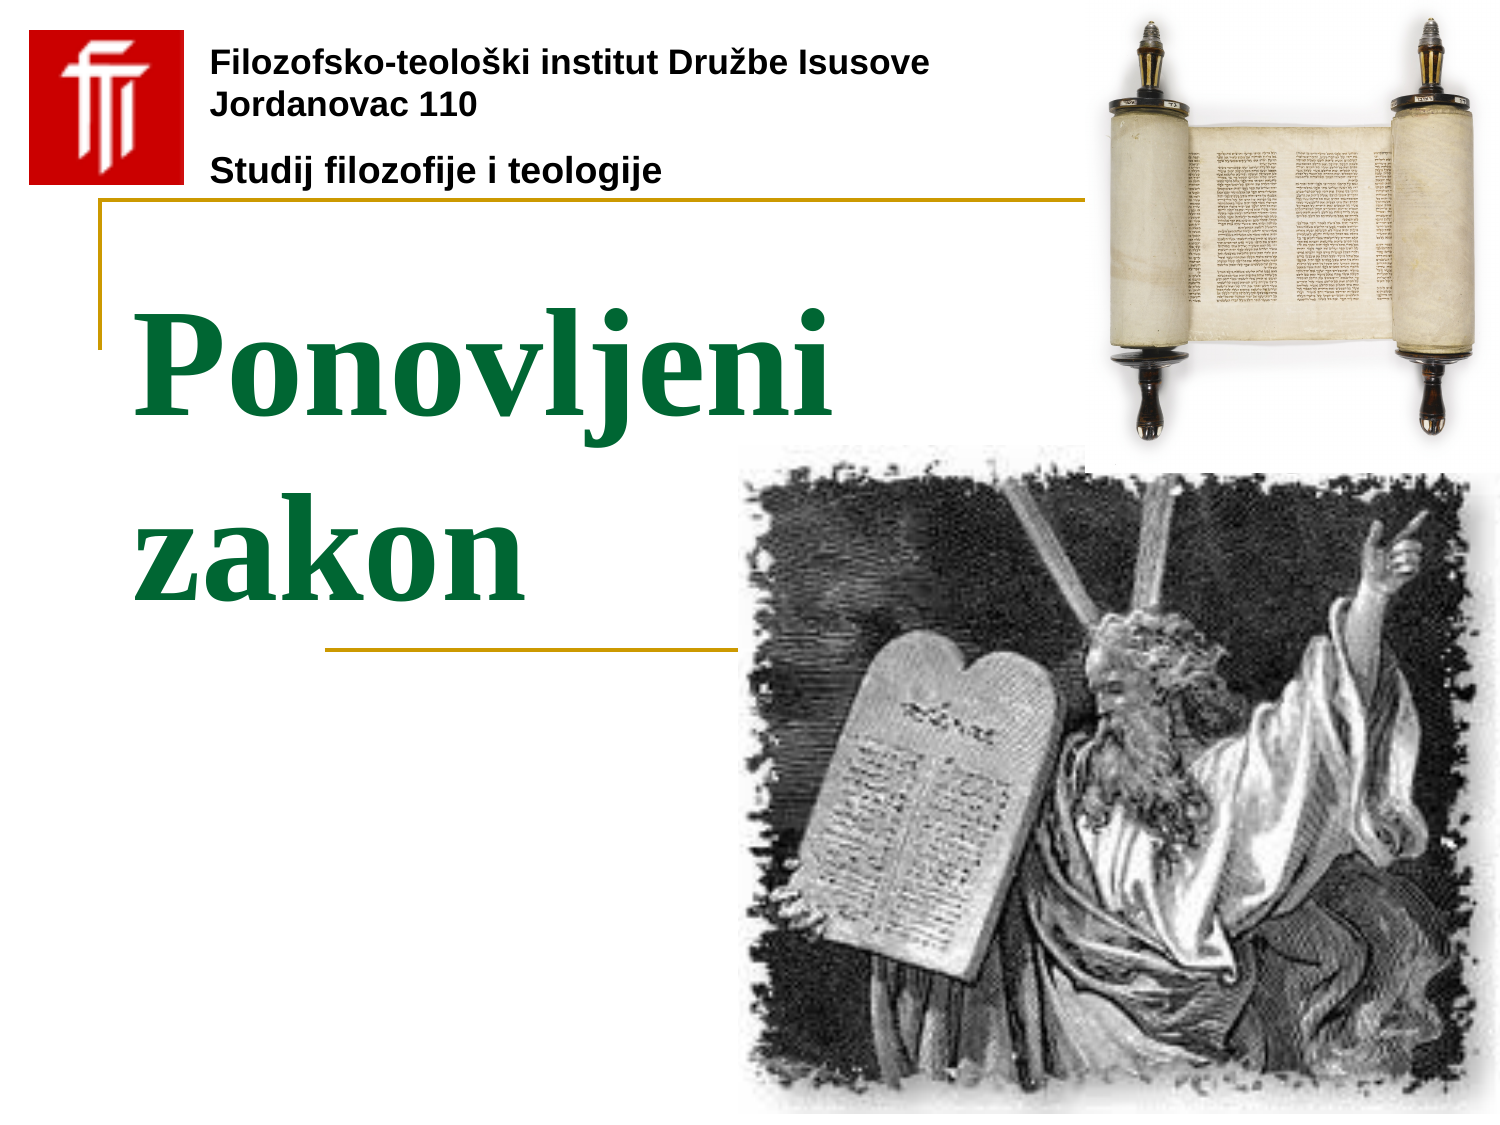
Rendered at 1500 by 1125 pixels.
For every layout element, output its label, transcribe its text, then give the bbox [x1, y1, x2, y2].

picture [29, 30, 184, 185]
picture [738, 0, 1500, 1114]
text_box Filozofsko-teološki institut Družbe Isusove Jordanovac 110 Studij filozofije i teologije [194, 31, 963, 199]
title Ponovljeni zakon [117, 253, 986, 607]
